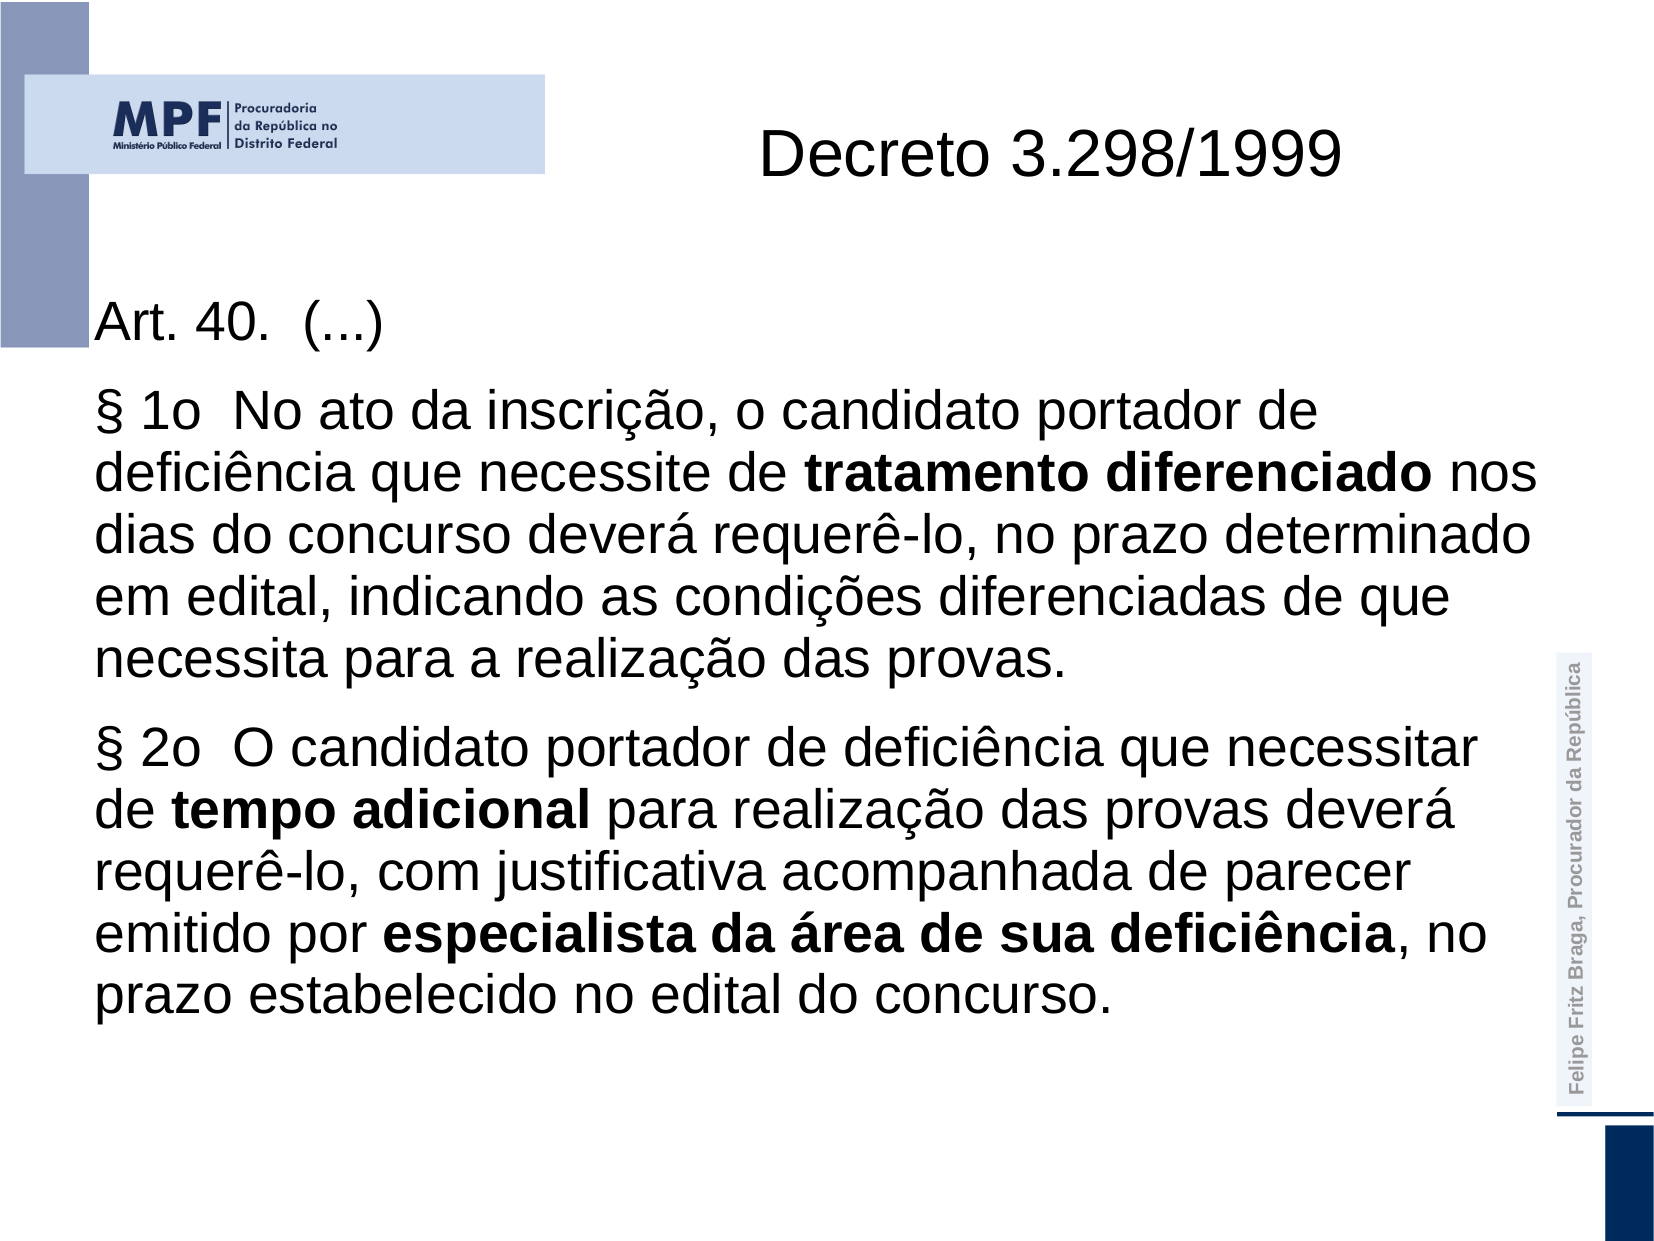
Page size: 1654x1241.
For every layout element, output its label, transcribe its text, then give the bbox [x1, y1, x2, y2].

title Decreto 3.298/1999 [531, 49, 1571, 257]
list Art. 40. (...) § 1o No ato da inscrição, o candidato portador de deficiência que necessite de tratamento diferenciado nos dias do concurso deverá requerê-lo, no prazo determinado em edital, indicando as condições diferenciadas de que necessita para a realização das provas. § 2o O candidato portador de deficiência que necessitar de tempo adicional para realização das provas deverá requerê-lo, com justificativa acompanhada de parecer emitido por especialista da área de sua deficiência, no prazo estabelecido no edital do concurso. [94, 290, 1548, 1109]
picture [0, 2, 1654, 1241]
